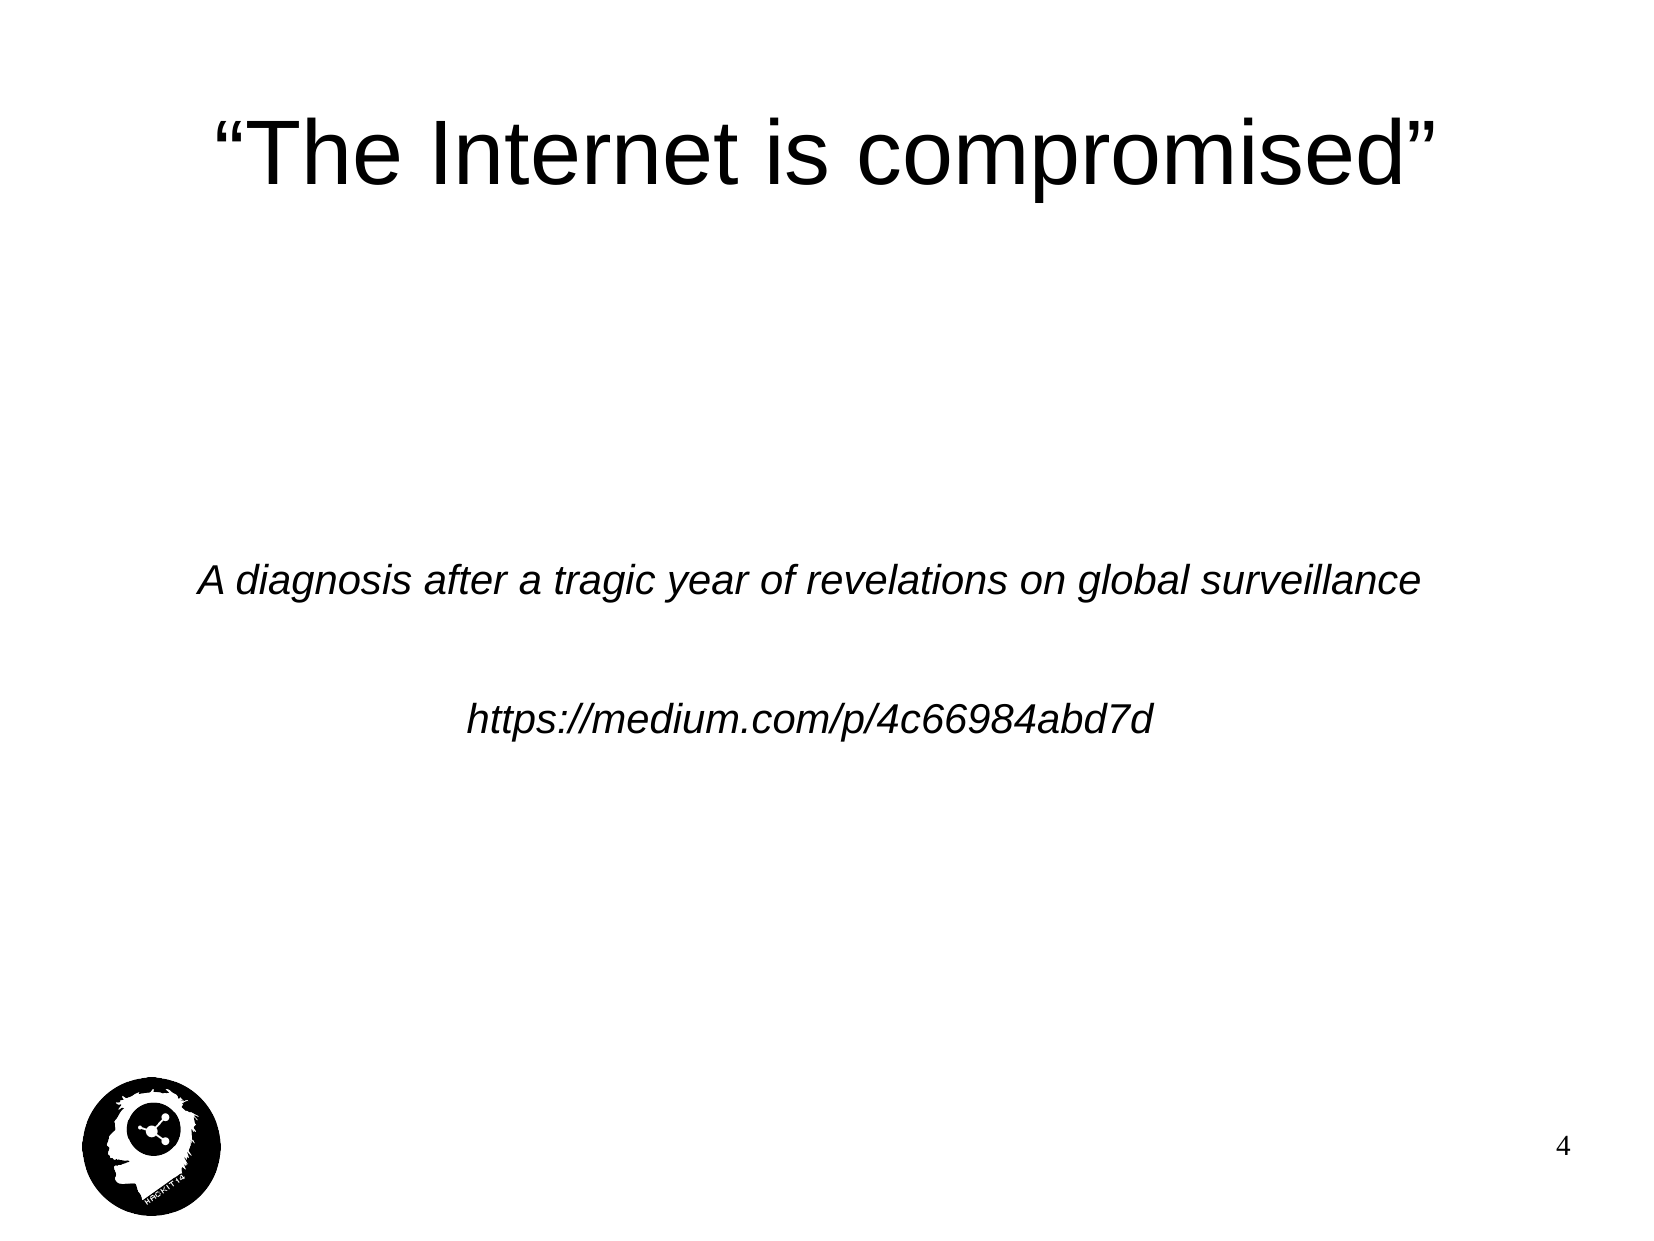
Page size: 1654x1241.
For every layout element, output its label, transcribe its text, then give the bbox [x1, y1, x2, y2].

title “The Internet is compromised” [82, 49, 1571, 257]
subtitle A diagnosis after a tragic year of revelations on global surveillance https://medium.com/p/4c66984abd7d [82, 290, 1538, 1010]
picture [82, 1077, 221, 1216]
